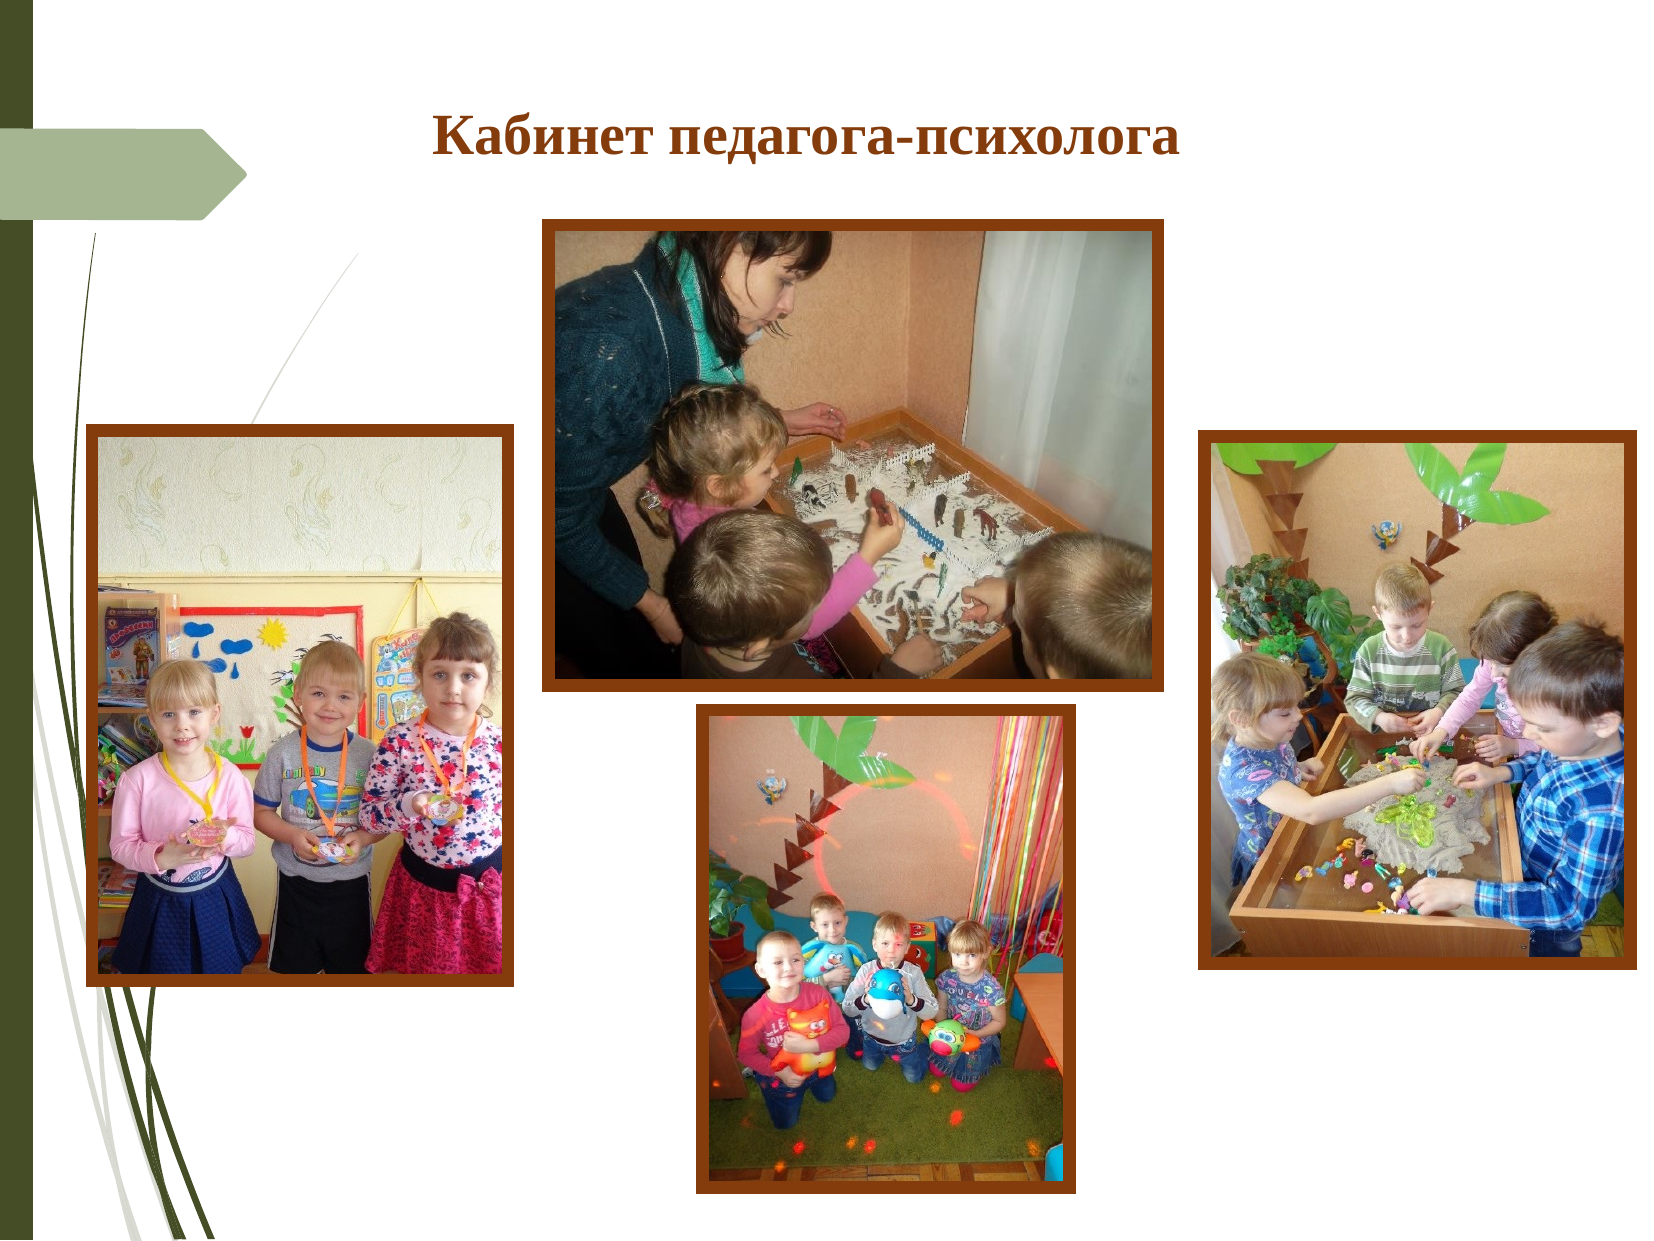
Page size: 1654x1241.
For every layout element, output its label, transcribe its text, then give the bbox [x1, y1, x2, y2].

title Кабинет педагога-психолога [118, 88, 1496, 207]
picture [708, 716, 1063, 1182]
picture [98, 436, 502, 975]
picture [554, 231, 1152, 680]
picture [1210, 442, 1625, 958]
